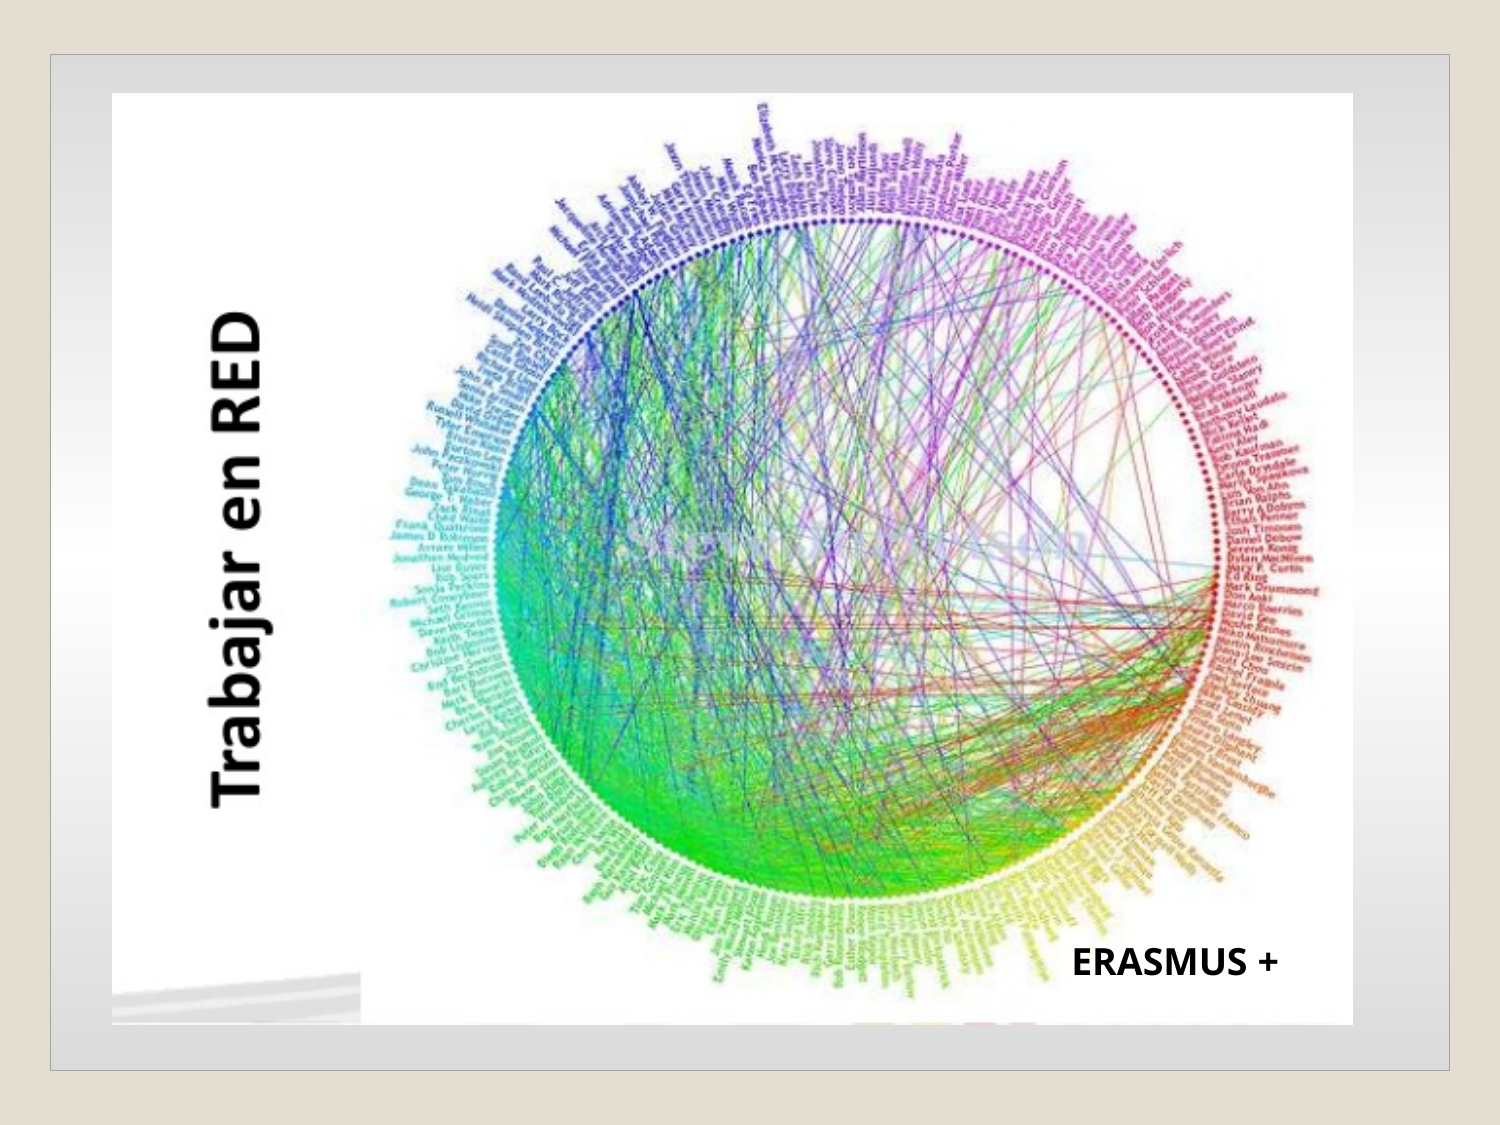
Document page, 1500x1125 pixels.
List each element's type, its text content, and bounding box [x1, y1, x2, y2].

text_box ERASMUS + [1056, 930, 1352, 1036]
picture [112, 93, 1353, 1025]
